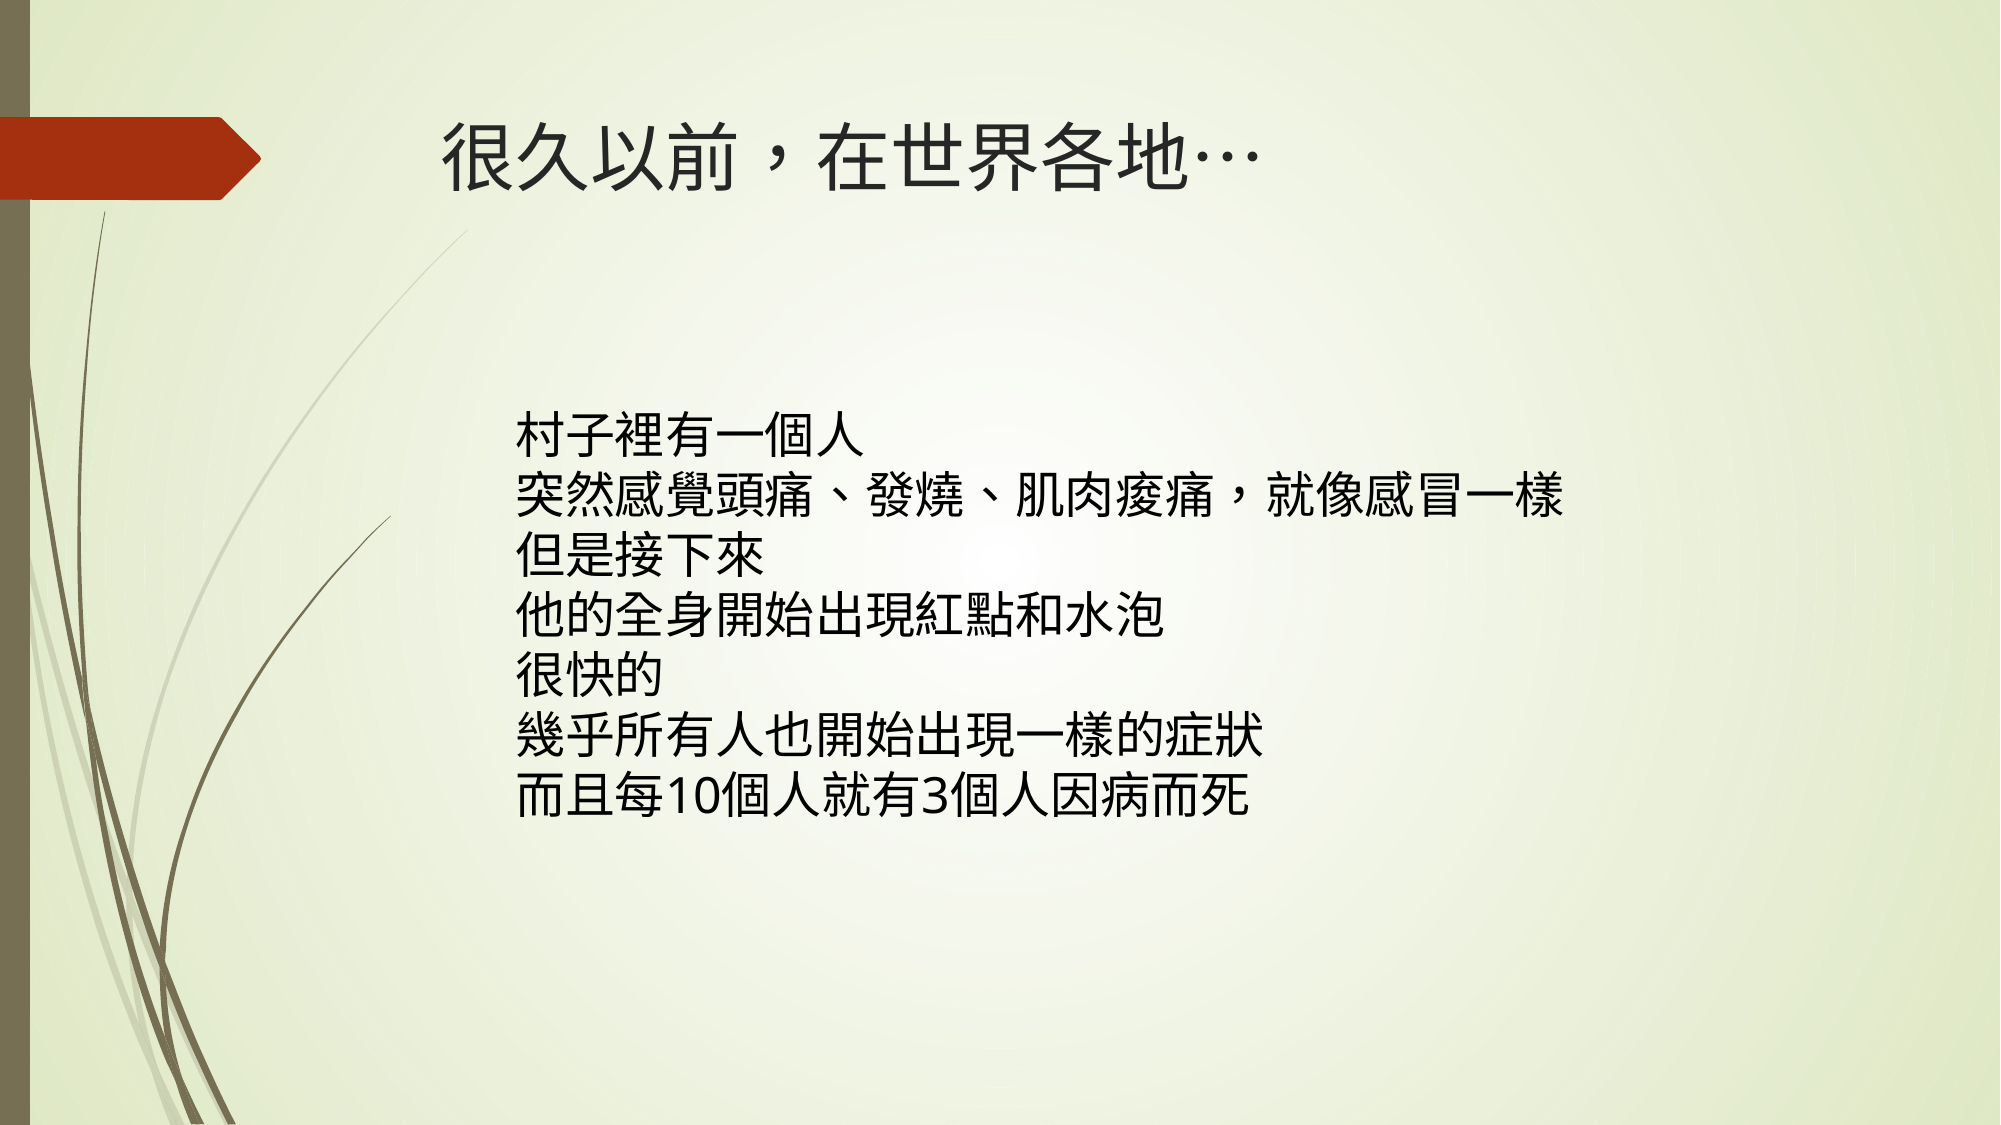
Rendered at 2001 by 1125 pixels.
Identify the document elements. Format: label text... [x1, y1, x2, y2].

title 很久以前，在世界各地… [425, 102, 1888, 313]
text_box 村子裡有一個人 突然感覺頭痛、發燒、肌肉痠痛，就像感冒一樣 但是接下來 他的全身開始出現紅點和水泡 很快的 幾乎所有人也開始出現一樣的症狀 而且每10個人就有3個人因病而死 [500, 396, 1617, 831]
